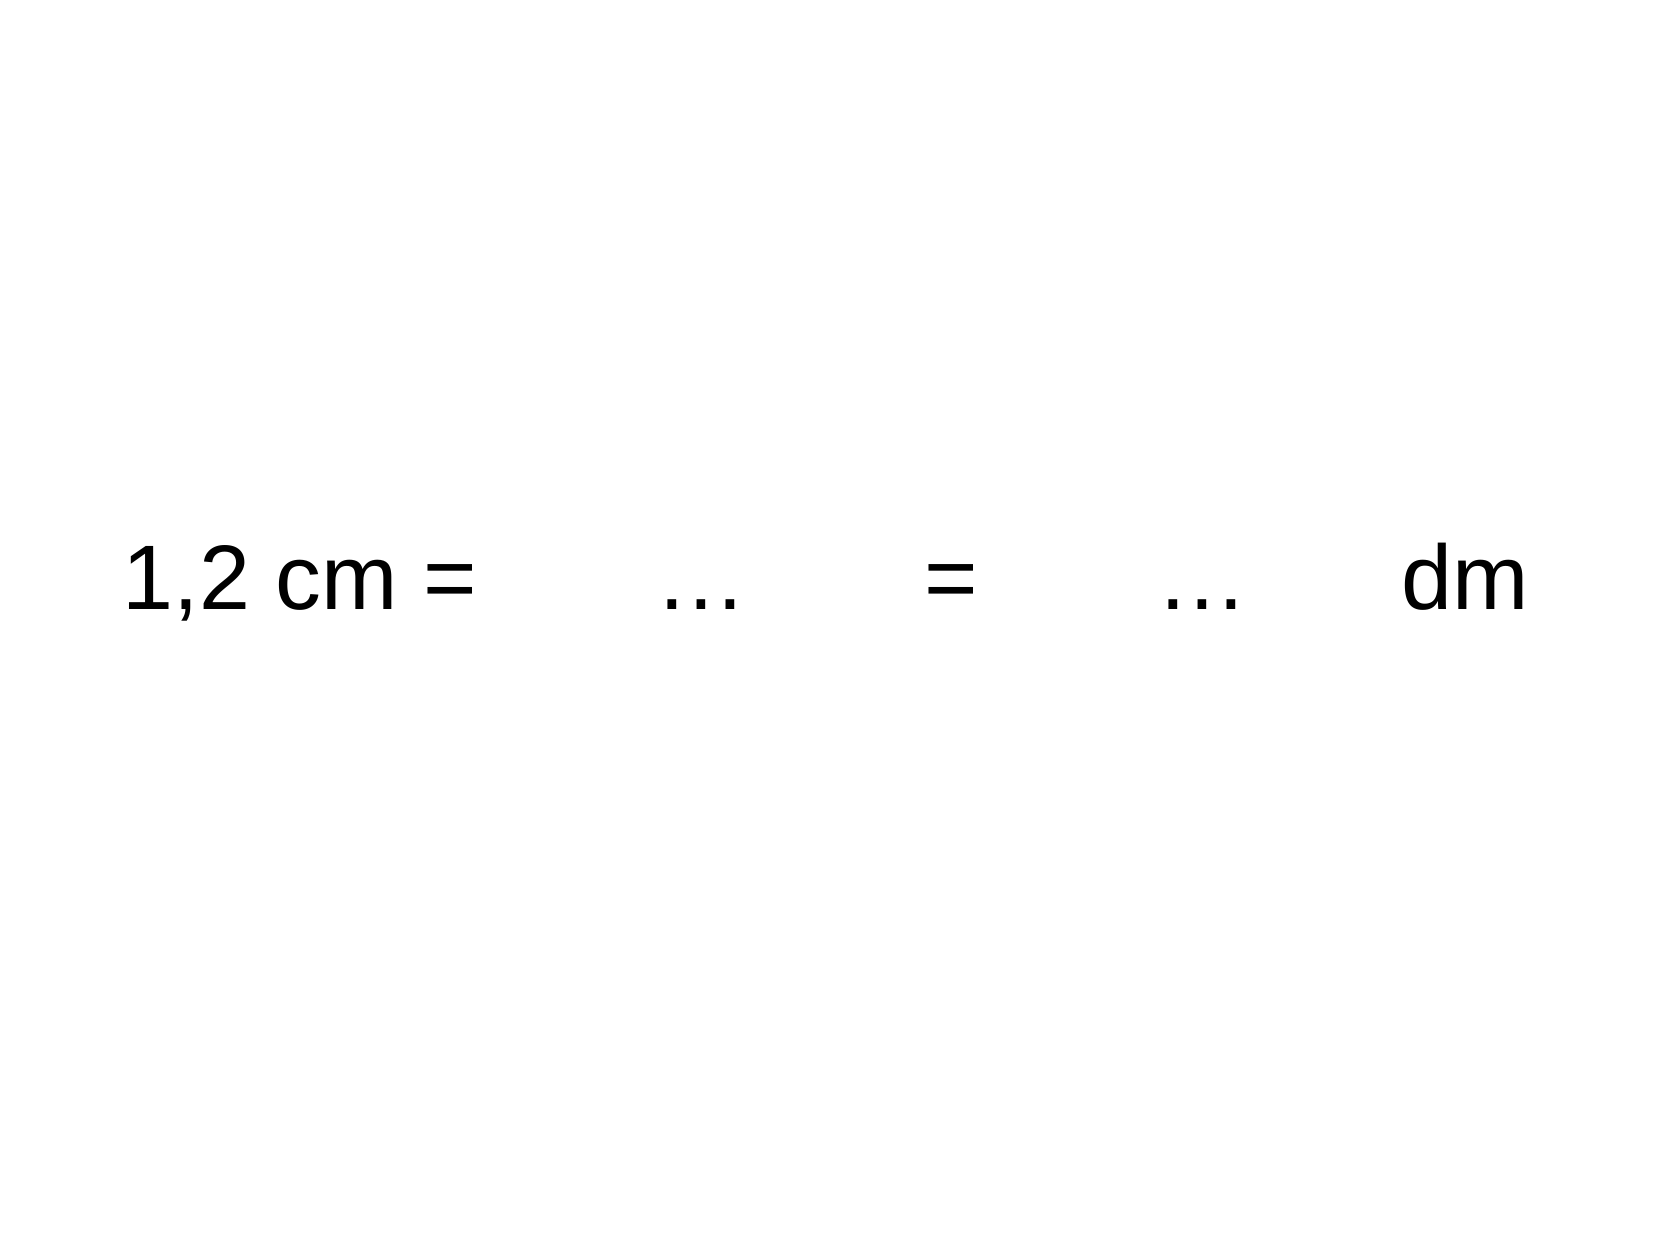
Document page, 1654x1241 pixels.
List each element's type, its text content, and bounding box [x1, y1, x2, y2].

subtitle 1,2 cm = … = … dm [82, 47, 1571, 1109]
